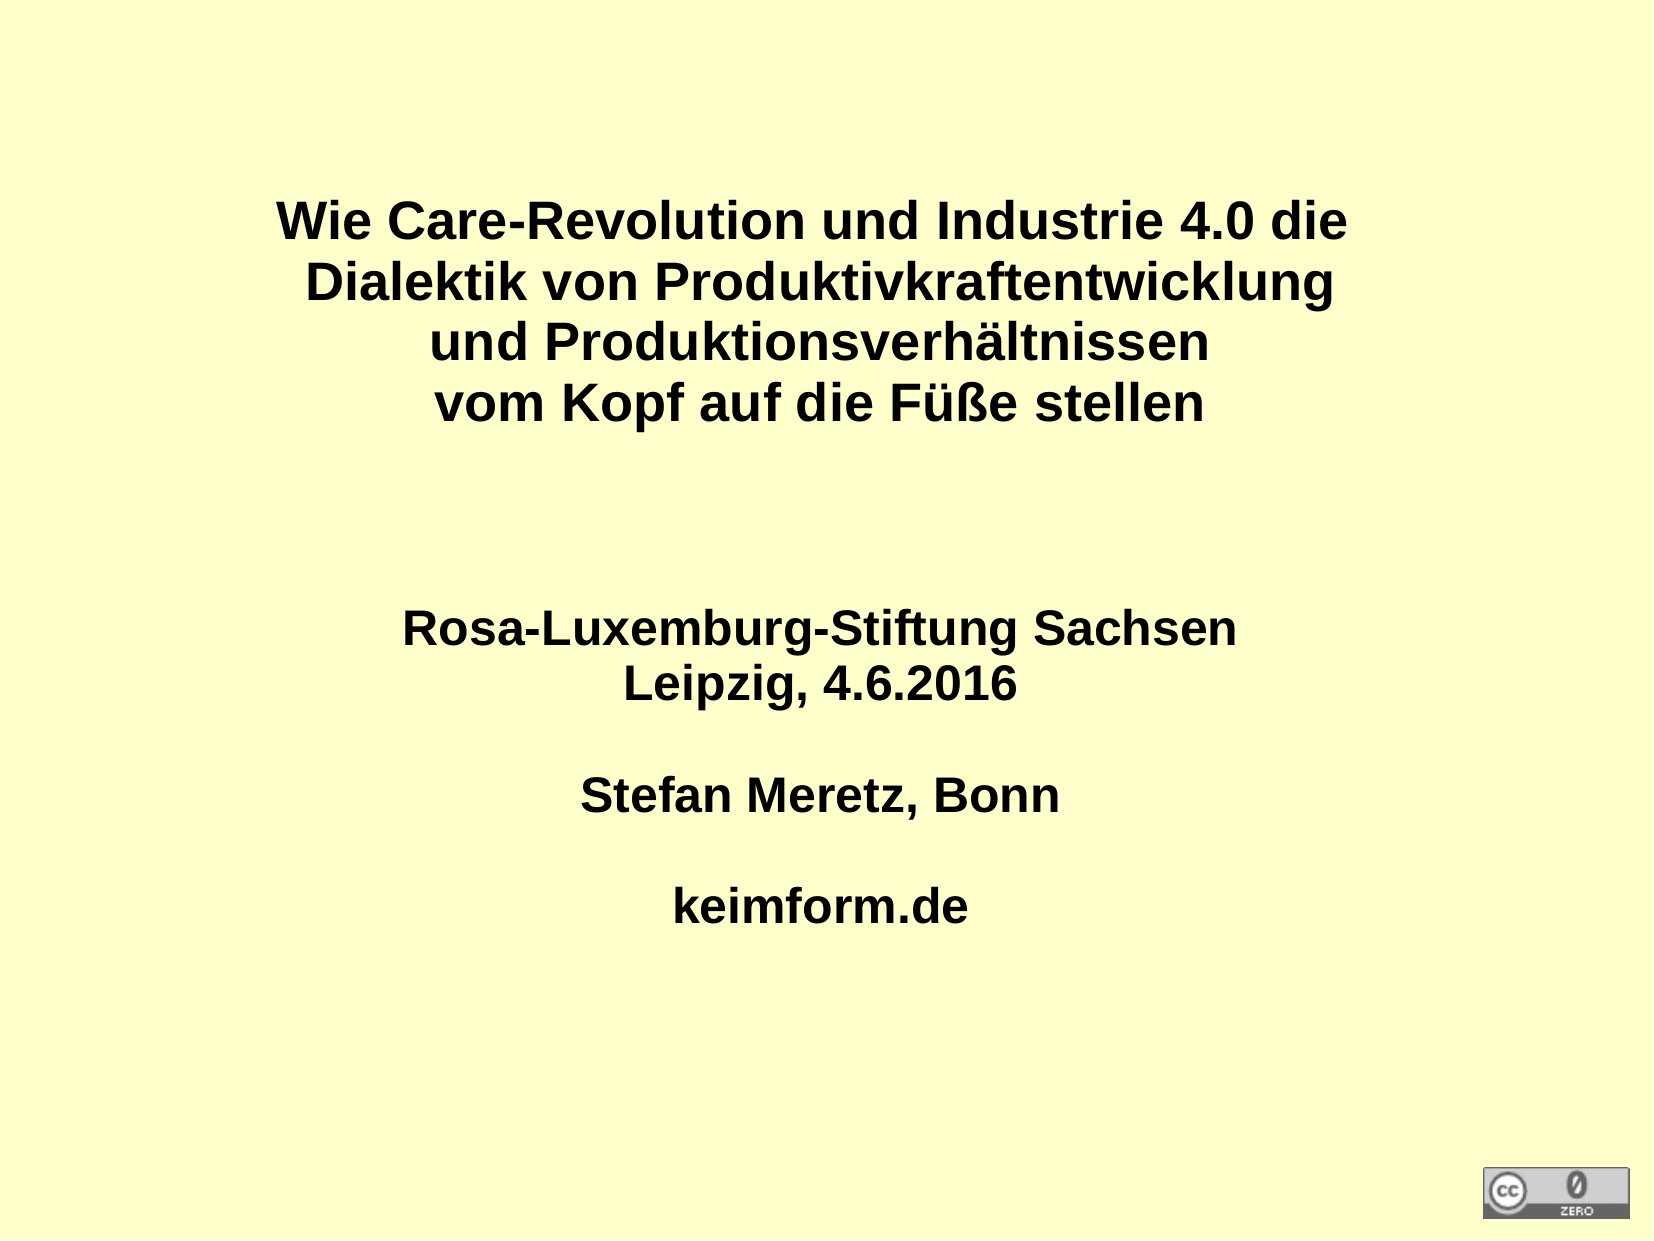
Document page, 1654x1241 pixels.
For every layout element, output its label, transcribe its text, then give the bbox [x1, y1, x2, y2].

text_box Wie Care-Revolution und Industrie 4.0 die Dialektik von Produktivkraftentwicklung und Produktionsverhältnissen vom Kopf auf die Füße stellen Rosa-Luxemburg-Stiftung Sachsen Leipzig, 4.6.2016 Stefan Meretz, Bonn keimform.de [230, 183, 1412, 1004]
picture [1483, 1167, 1630, 1219]
